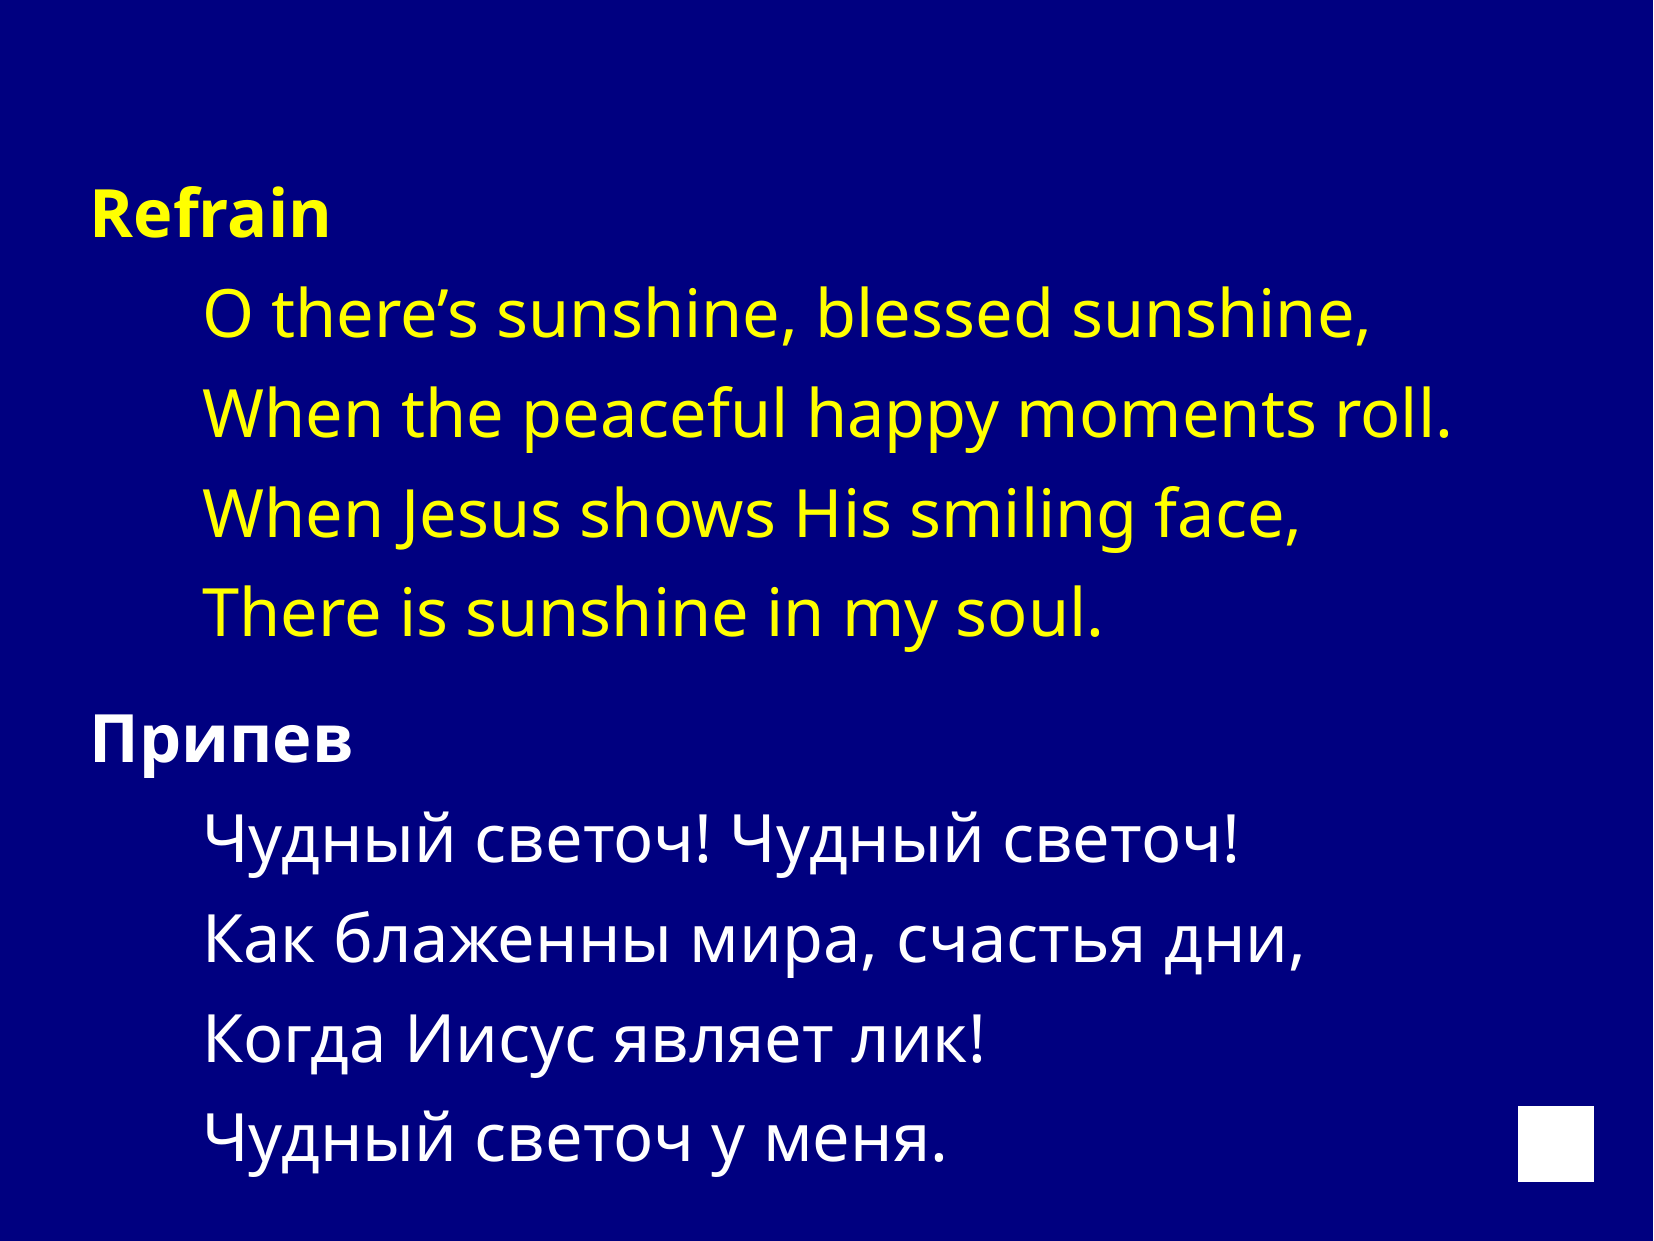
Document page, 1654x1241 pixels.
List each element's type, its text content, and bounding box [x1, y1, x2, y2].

text_box [1518, 1106, 1594, 1182]
text_box Refrain O there’s sunshine, blessed sunshine, When the peaceful happy moments roll. When Jesus shows His smiling face, There is sunshine in my soul. [75, 150, 1576, 638]
text_box Припев Чудный светоч! Чудный светоч! Как блаженны мира, счастья дни, Когда Иисус являет лик! Чудный светоч у меня. [75, 675, 1576, 1163]
